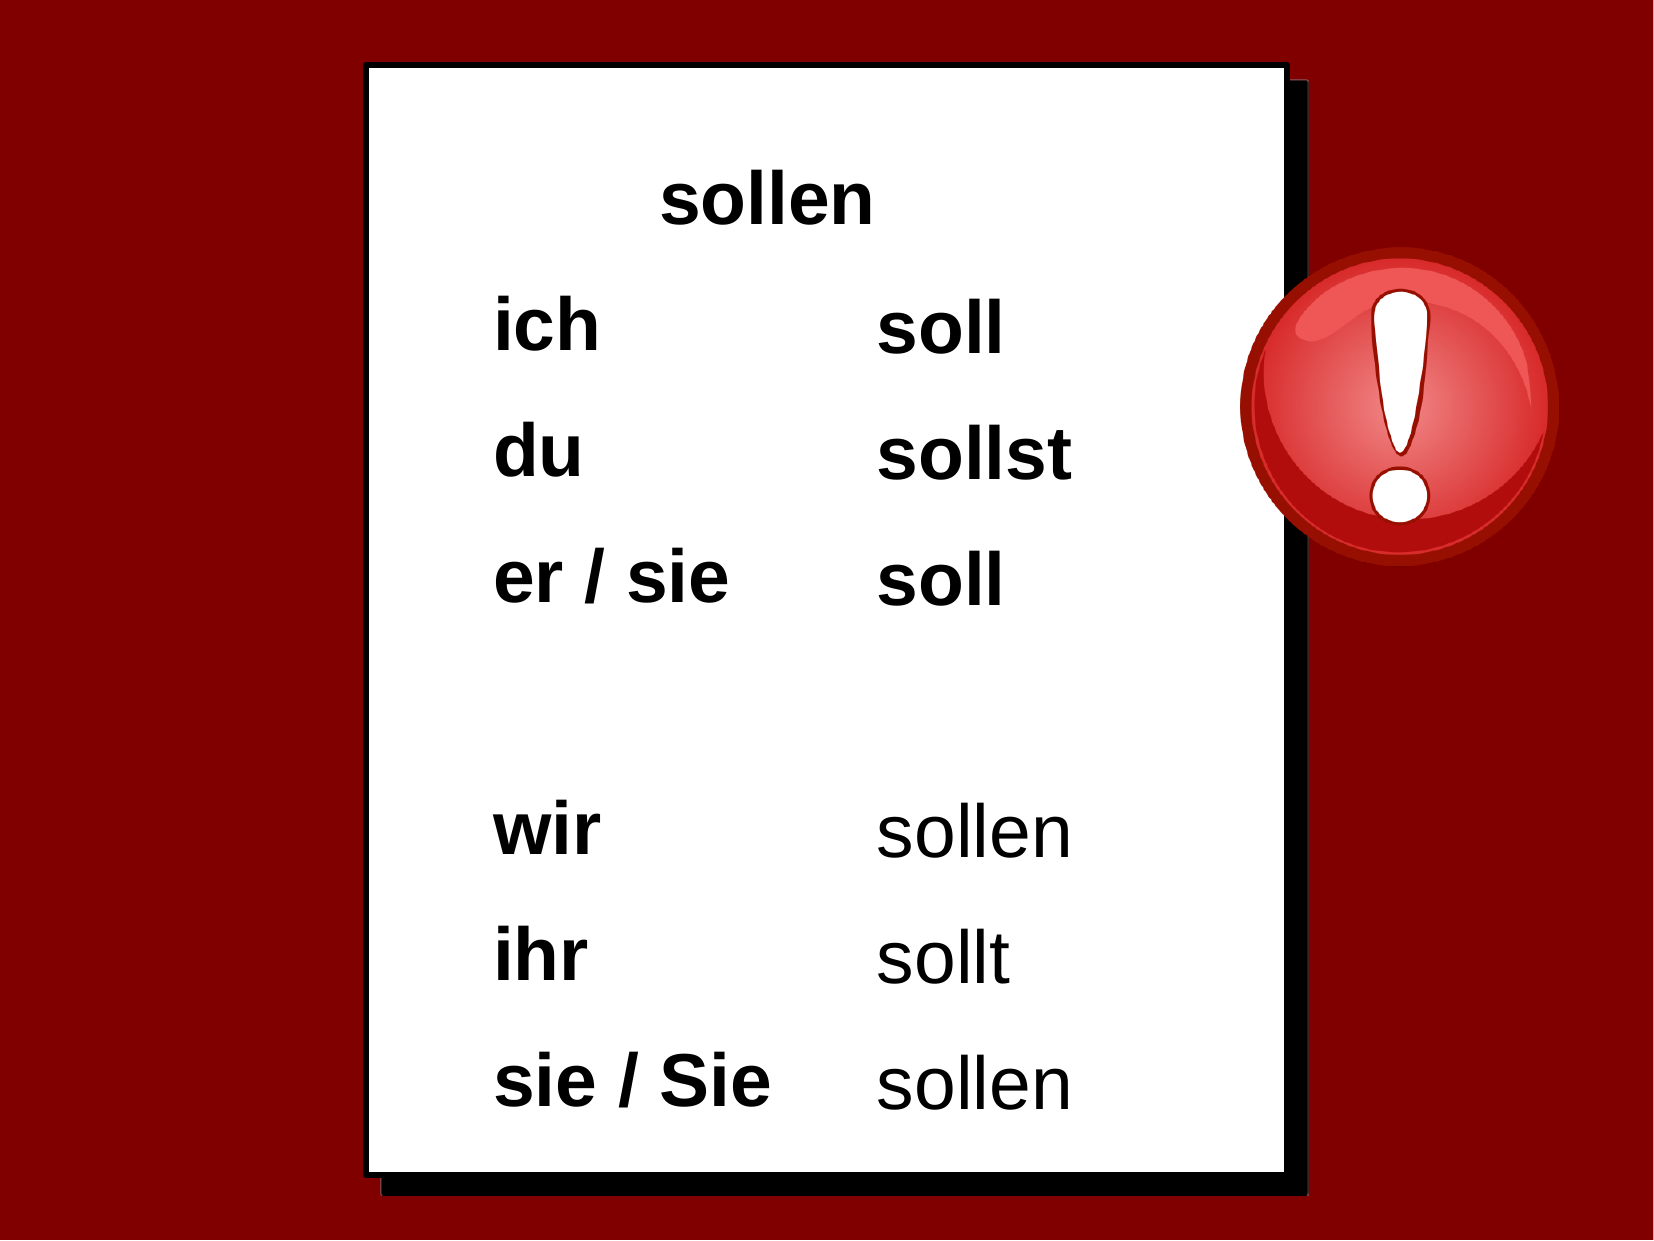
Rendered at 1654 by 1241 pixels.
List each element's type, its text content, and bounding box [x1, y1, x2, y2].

text_box soll sollst soll sollen sollt sollen [862, 236, 1229, 1127]
text_box sollen ich du er / sie wir ihr sie / Sie [478, 107, 1306, 1129]
picture [1240, 247, 1560, 567]
text_box [366, 64, 1288, 1176]
